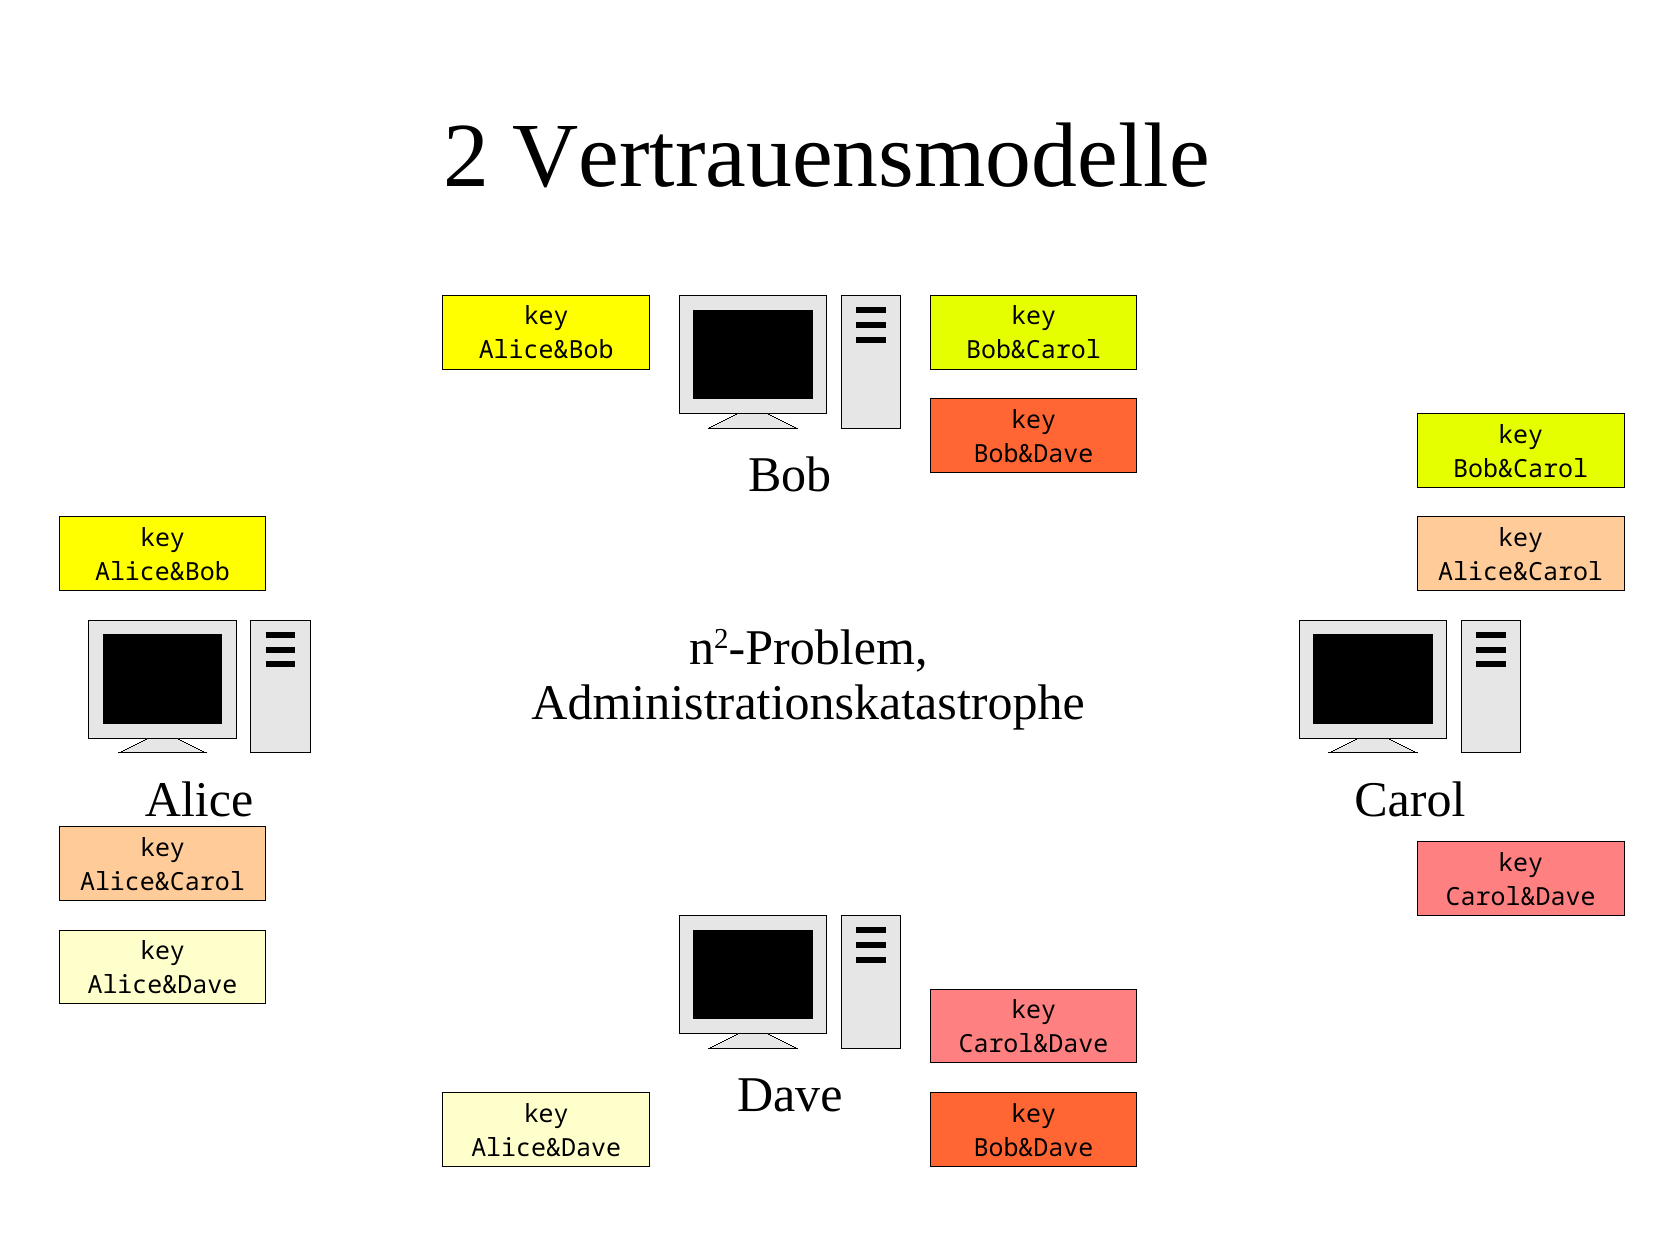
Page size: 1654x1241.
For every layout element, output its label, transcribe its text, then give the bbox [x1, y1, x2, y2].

text_box [1461, 620, 1521, 753]
title 2 Vertrauensmodelle [121, 102, 1534, 311]
text_box Dave [679, 1066, 901, 1123]
text_box key Alice&Bob [442, 295, 650, 370]
text_box key Bob&Dave [930, 1092, 1137, 1167]
text_box [679, 915, 827, 1049]
text_box key Alice&Dave [59, 930, 266, 1004]
text_box [88, 620, 237, 753]
text_box key Alice&Bob [59, 516, 266, 591]
text_box [679, 295, 827, 429]
text_box Alice [88, 771, 311, 827]
text_box Carol [1299, 771, 1521, 827]
text_box [250, 620, 311, 753]
text_box [841, 295, 901, 429]
text_box key Carol&Dave [930, 989, 1137, 1063]
text_box n2-Problem, Administrationskatastrophe [531, 620, 1073, 731]
text_box key Bob&Dave [930, 398, 1137, 473]
text_box key Carol&Dave [1417, 841, 1625, 916]
text_box key Bob&Carol [1417, 413, 1625, 488]
text_box key Alice&Carol [59, 826, 266, 901]
text_box Bob [679, 446, 901, 502]
text_box [841, 915, 901, 1049]
text_box key Alice&Dave [442, 1092, 650, 1167]
text_box key Alice&Carol [1417, 516, 1625, 591]
text_box [1299, 620, 1447, 753]
text_box key Bob&Carol [930, 295, 1137, 370]
